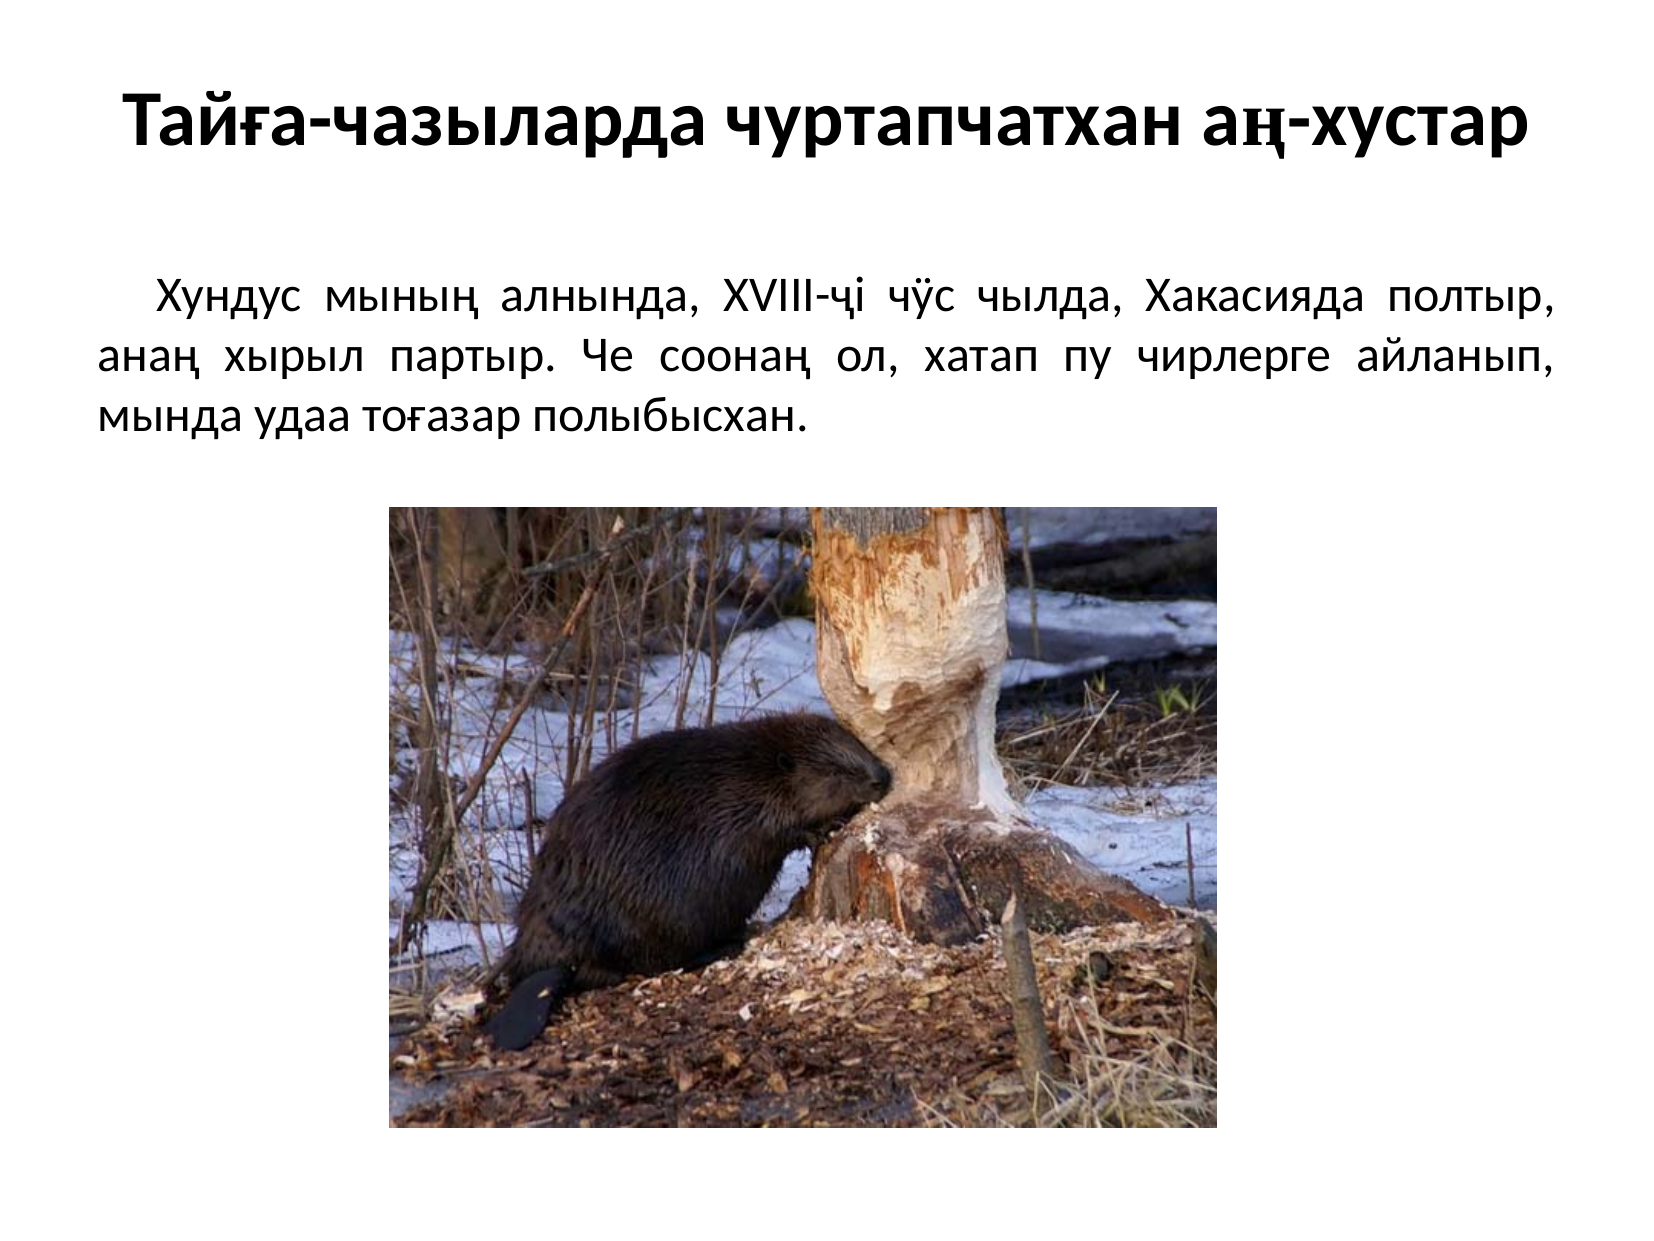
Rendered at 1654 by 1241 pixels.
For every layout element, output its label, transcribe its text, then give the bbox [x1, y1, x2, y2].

picture [389, 507, 1217, 1128]
list Тайға-чазыларда чуртапчатхан аң-хустар Хундус мының алнында, XVIII-ҷі чӱс чылда, Хакасияда полтыр, анаң хырыл партыр. Че соонаң ол, хатап пу чирлерге айланып, мында удаа тоғазар полыбысхан. [82, 59, 1571, 1158]
